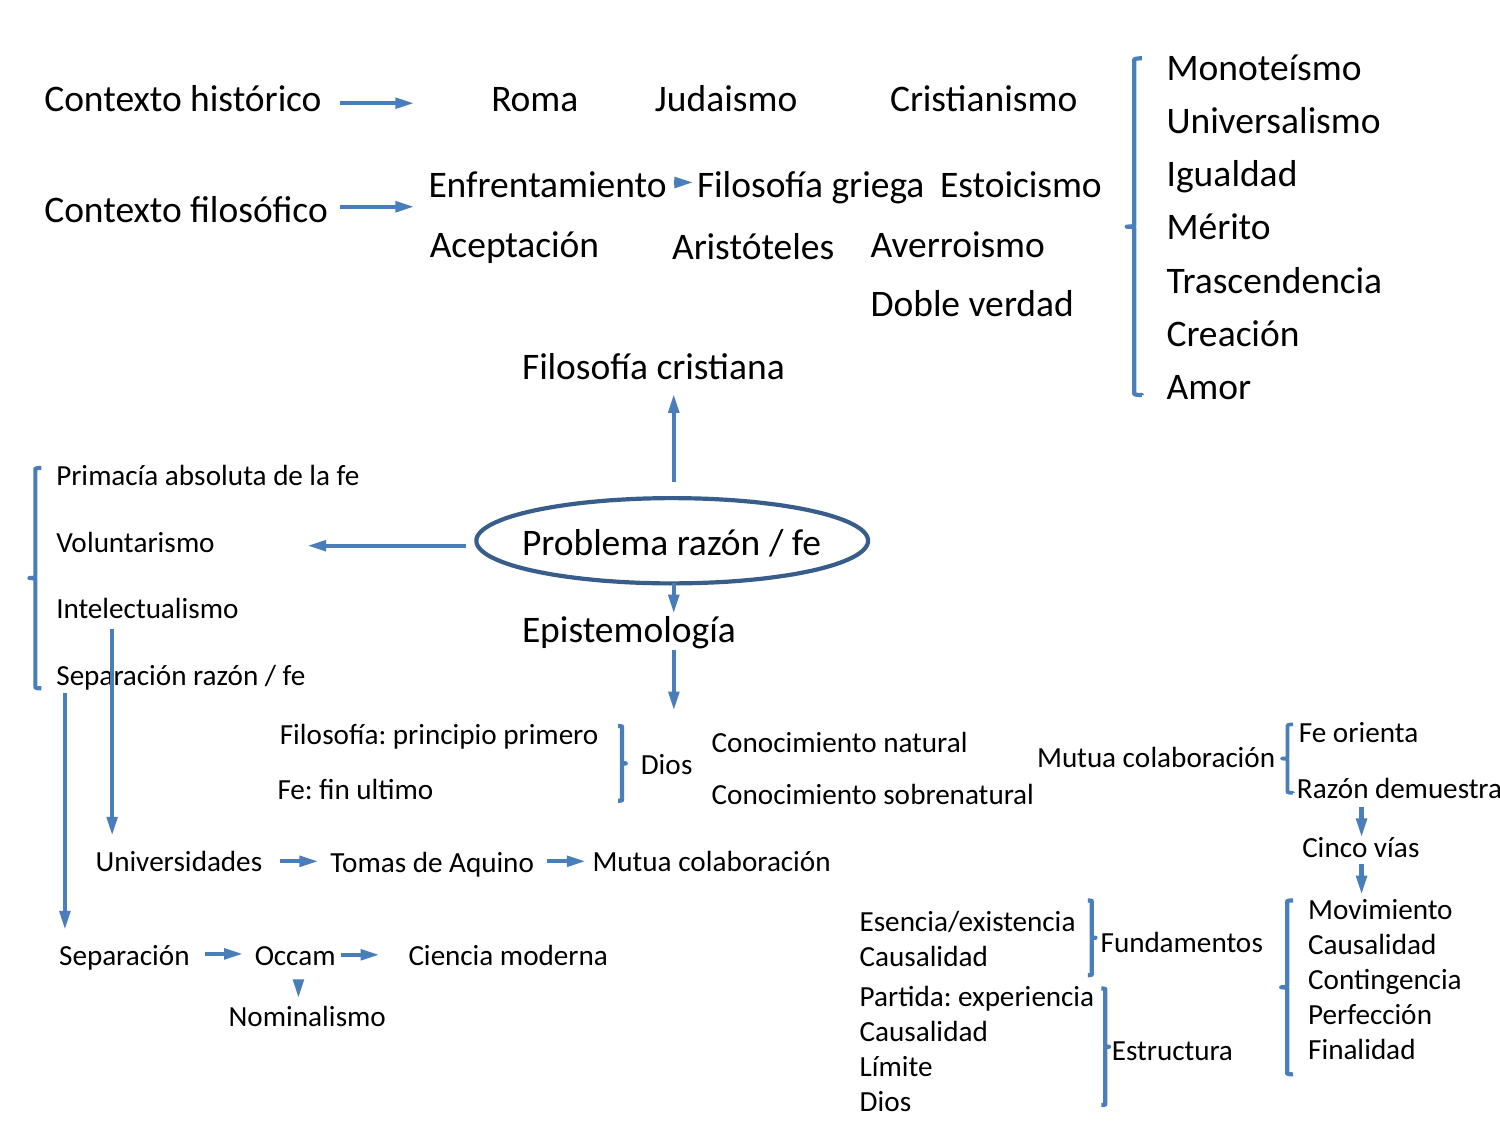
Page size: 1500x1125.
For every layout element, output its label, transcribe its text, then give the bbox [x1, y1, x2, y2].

text_box Problema razón / fe [507, 510, 841, 572]
text_box Creación [1151, 301, 1317, 363]
text_box Enfrentamiento [413, 152, 691, 213]
text_box Averroismo [855, 212, 1063, 271]
text_box Mérito [1151, 195, 1288, 248]
text_box Amor [1151, 355, 1268, 416]
text_box Separación razón / fe [41, 648, 110, 700]
text_box Mutua colaboración [1022, 730, 1283, 782]
text_box Trascendencia [1151, 248, 1400, 309]
text_box Separación [44, 928, 207, 980]
text_box Aristóteles [656, 214, 851, 275]
text_box Conocimiento sobrenatural [696, 767, 1054, 819]
text_box Filosofía cristiana [507, 334, 804, 396]
text_box Intelectualismo [41, 582, 257, 633]
text_box Dios [625, 737, 709, 788]
text_box Tomas de Aquino [315, 836, 552, 887]
text_box Occam [239, 928, 352, 980]
text_box Fundamentos [1094, 916, 1281, 967]
text_box Conocimiento natural [696, 715, 987, 766]
text_box Filosofía: principio primero [264, 707, 617, 758]
text_box Aceptación [414, 212, 693, 273]
text_box Voluntarismo [41, 515, 232, 566]
text_box Contexto filosófico [29, 177, 353, 239]
text_box Nominalismo [213, 989, 403, 1040]
text_box Cinco vías [1287, 820, 1436, 872]
text_box Universidades [80, 834, 280, 886]
text_box Movimiento Causalidad Contingencia Perfección Finalidad [1293, 882, 1480, 1075]
text_box Separación razón / fe [114, 648, 324, 700]
text_box Partida: experiencia Causalidad Límite Dios [844, 970, 1114, 1125]
text_box Filosofía griega [691, 152, 925, 213]
text_box Judaismo [639, 66, 815, 127]
text_box Monoteísmo [1151, 35, 1379, 88]
text_box Ciencia moderna [393, 928, 626, 980]
text_box Epistemología [507, 597, 754, 659]
text_box Esencia/existencia Causalidad [844, 894, 1094, 981]
text_box Razón demuestra [1281, 761, 1500, 813]
text_box Fe: fin ultimo [262, 762, 451, 814]
text_box Cristianismo [874, 66, 1095, 127]
text_box Contexto histórico [29, 66, 341, 127]
text_box Universalismo [1151, 88, 1399, 149]
text_box Estructura [1114, 1023, 1251, 1075]
text_box Igualdad [1151, 141, 1315, 203]
text_box Doble verdad [855, 271, 1093, 333]
text_box Fe orienta [1283, 706, 1435, 757]
text_box Primacía absoluta de la fe [41, 448, 379, 500]
text_box Roma [476, 66, 595, 127]
text_box Mutua colaboración [577, 834, 849, 886]
text_box Estoicismo [925, 152, 1123, 213]
